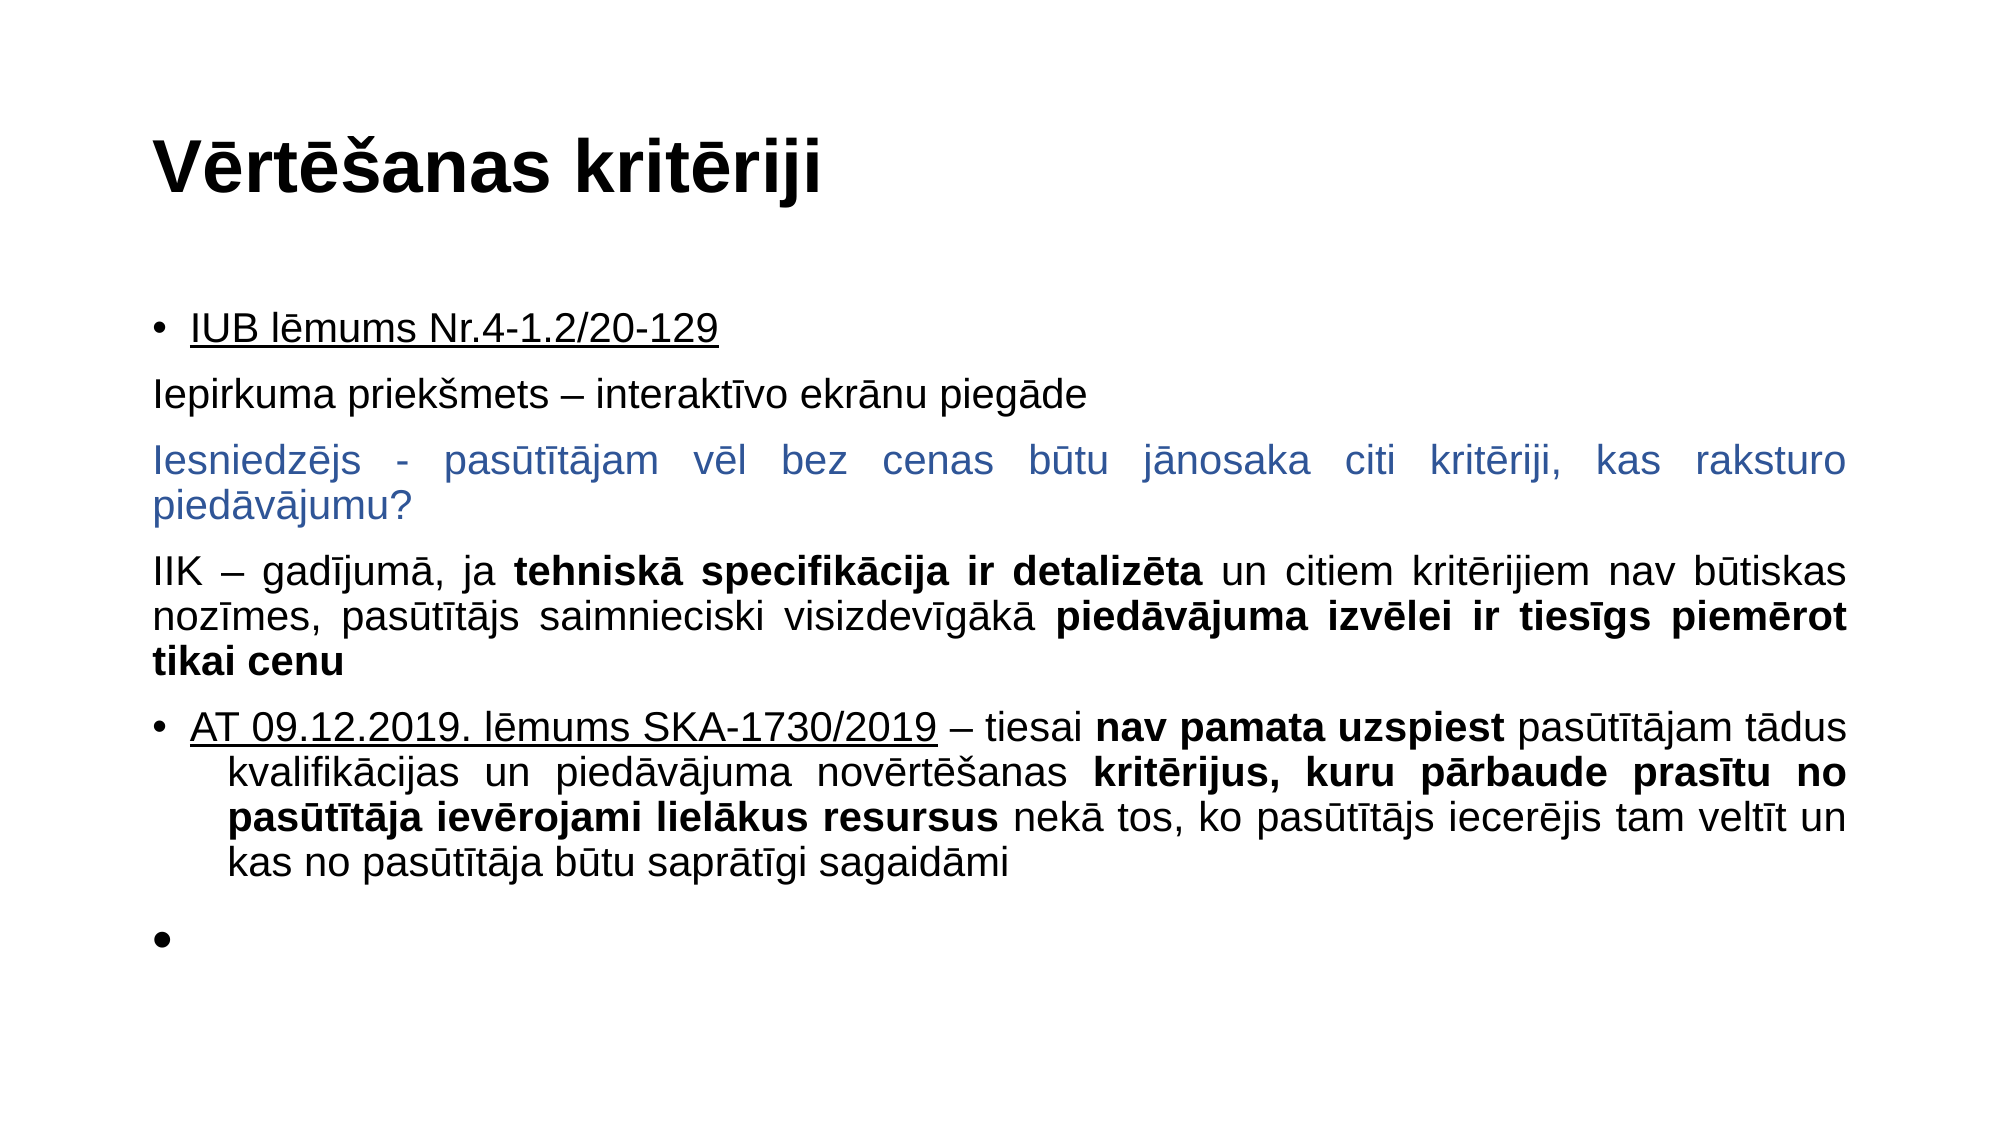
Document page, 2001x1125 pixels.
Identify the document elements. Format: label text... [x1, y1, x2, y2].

list IUB lēmums Nr.4-1.2/20-129 Iepirkuma priekšmets – interaktīvo ekrānu piegāde Iesniedzējs - pasūtītājam vēl bez cenas būtu jānosaka citi kritēriji, kas raksturo piedāvājumu? IIK – gadījumā, ja tehniskā specifikācija ir detalizēta un citiem kritērijiem nav būtiskas nozīmes, pasūtītājs saimnieciski visizdevīgākā piedāvājuma izvēlei ir tiesīgs piemērot tikai cenu AT 09.12.2019. lēmums SKA-1730/2019 – tiesai nav pamata uzspiest pasūtītājam tādus kvalifikācijas un piedāvājuma novērtēšanas kritērijus, kuru pārbaude prasītu no pasūtītāja ievērojami lielākus resursus nekā tos, ko pasūtītājs iecerējis tam veltīt un kas no pasūtītāja būtu saprātīgi sagaidāmi [137, 299, 1863, 1014]
title Vērtēšanas kritēriji [137, 59, 1863, 278]
